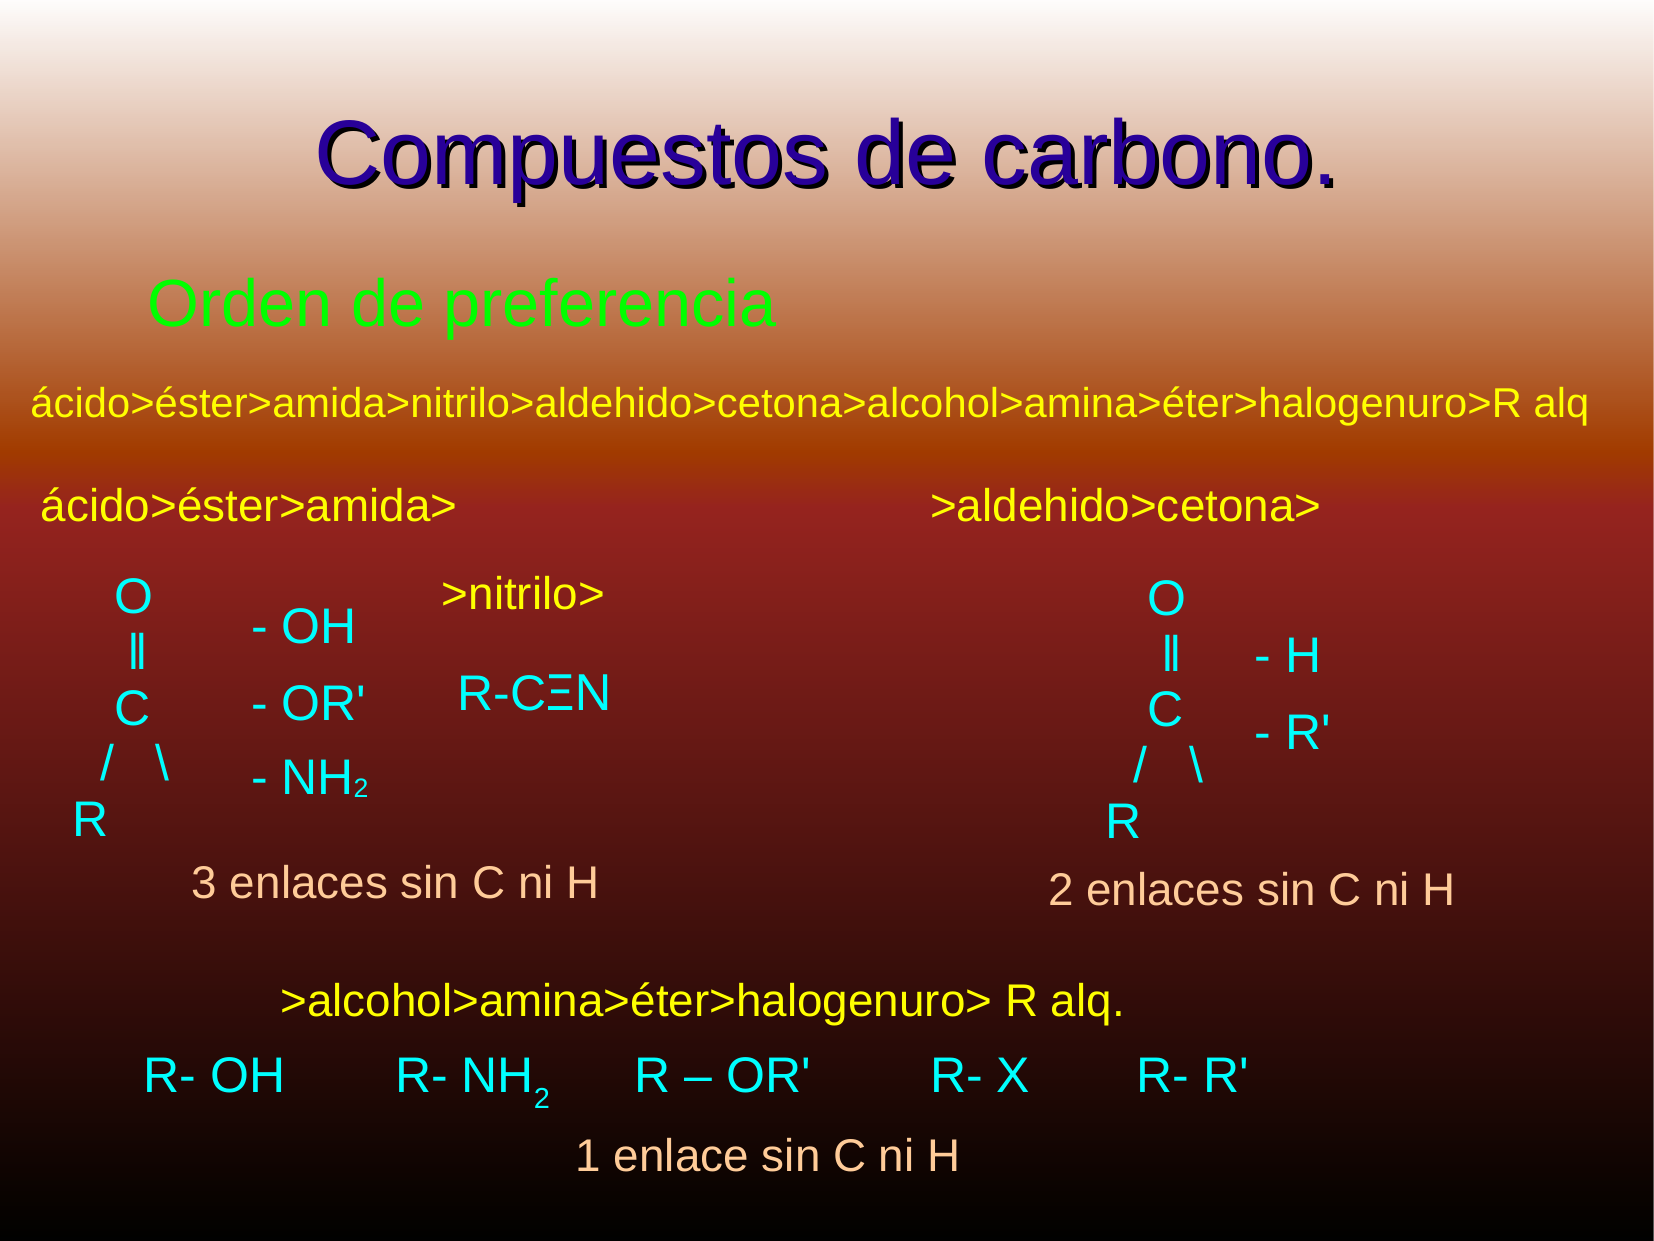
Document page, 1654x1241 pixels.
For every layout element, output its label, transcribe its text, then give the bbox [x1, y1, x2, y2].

text_box 2 enlaces sin C ni H [1033, 856, 1477, 923]
text_box - OH [236, 590, 384, 662]
text_box O ‖ C / \ R [1062, 562, 1241, 856]
text_box ácido>éster>amida> [26, 472, 473, 539]
text_box R – OR' [620, 1039, 890, 1122]
text_box R- OH [114, 1039, 355, 1123]
text_box >alcohol>amina>éter>halogenuro> R alq. [265, 967, 1152, 1034]
title Compuestos de carbono. [82, 49, 1571, 257]
text_box R- R' [1122, 1039, 1329, 1123]
text_box 3 enlaces sin C ni H [177, 849, 650, 916]
text_box R-CΞN [442, 649, 650, 739]
text_box >aldehido>cetona> [915, 472, 1337, 539]
text_box - H [1240, 620, 1388, 691]
text_box R- NH2 [380, 1039, 620, 1123]
text_box R- X [915, 1039, 1122, 1123]
text_box ácido>éster>amida>nitrilo>aldehido>cetona>alcohol>amina>éter>halogenuro>R alq [0, 372, 1625, 443]
text_box 1 enlace sin C ni H [561, 1122, 1004, 1188]
text_box O ‖ C / \ R [29, 561, 237, 855]
picture [0, 0, 1654, 1241]
text_box - R' [1240, 697, 1388, 768]
text_box - OR' [236, 667, 384, 739]
text_box - NH2 [236, 742, 384, 827]
text_box >nitrilo> [427, 561, 621, 627]
list Orden de preferencia [76, 265, 1182, 355]
